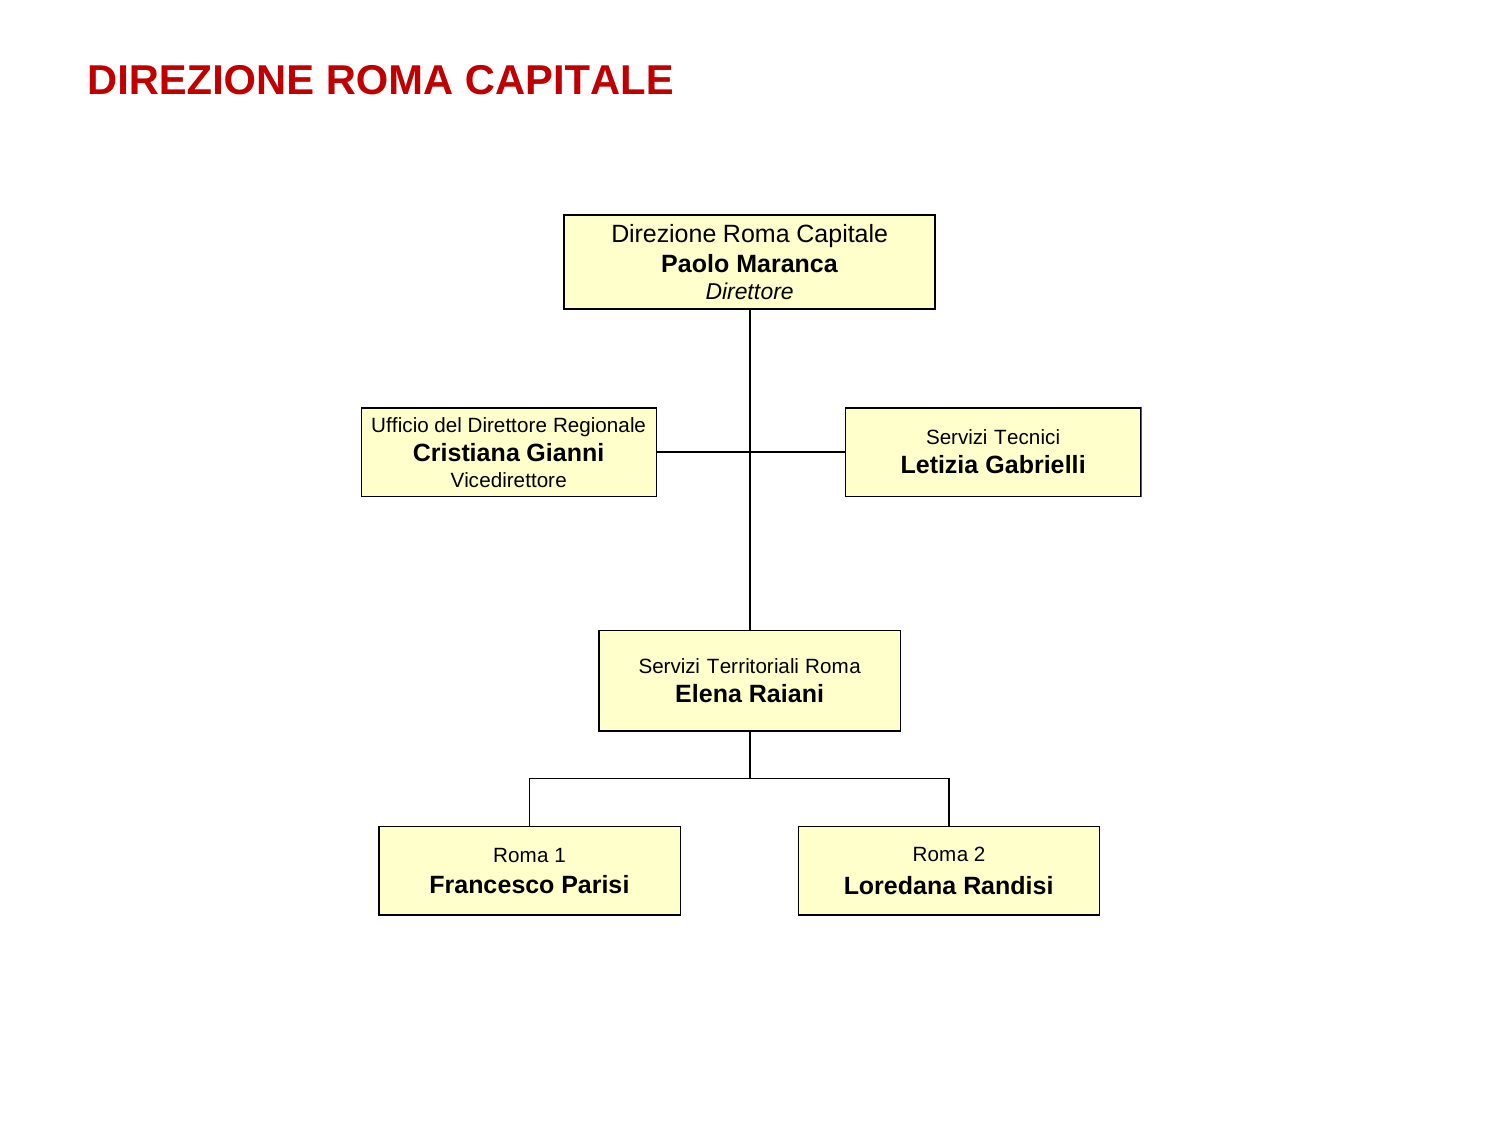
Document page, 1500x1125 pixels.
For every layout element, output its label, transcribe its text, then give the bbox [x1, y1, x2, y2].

picture [358, 209, 1142, 916]
text_box DIREZIONE ROMA CAPITALE [72, 45, 1462, 128]
